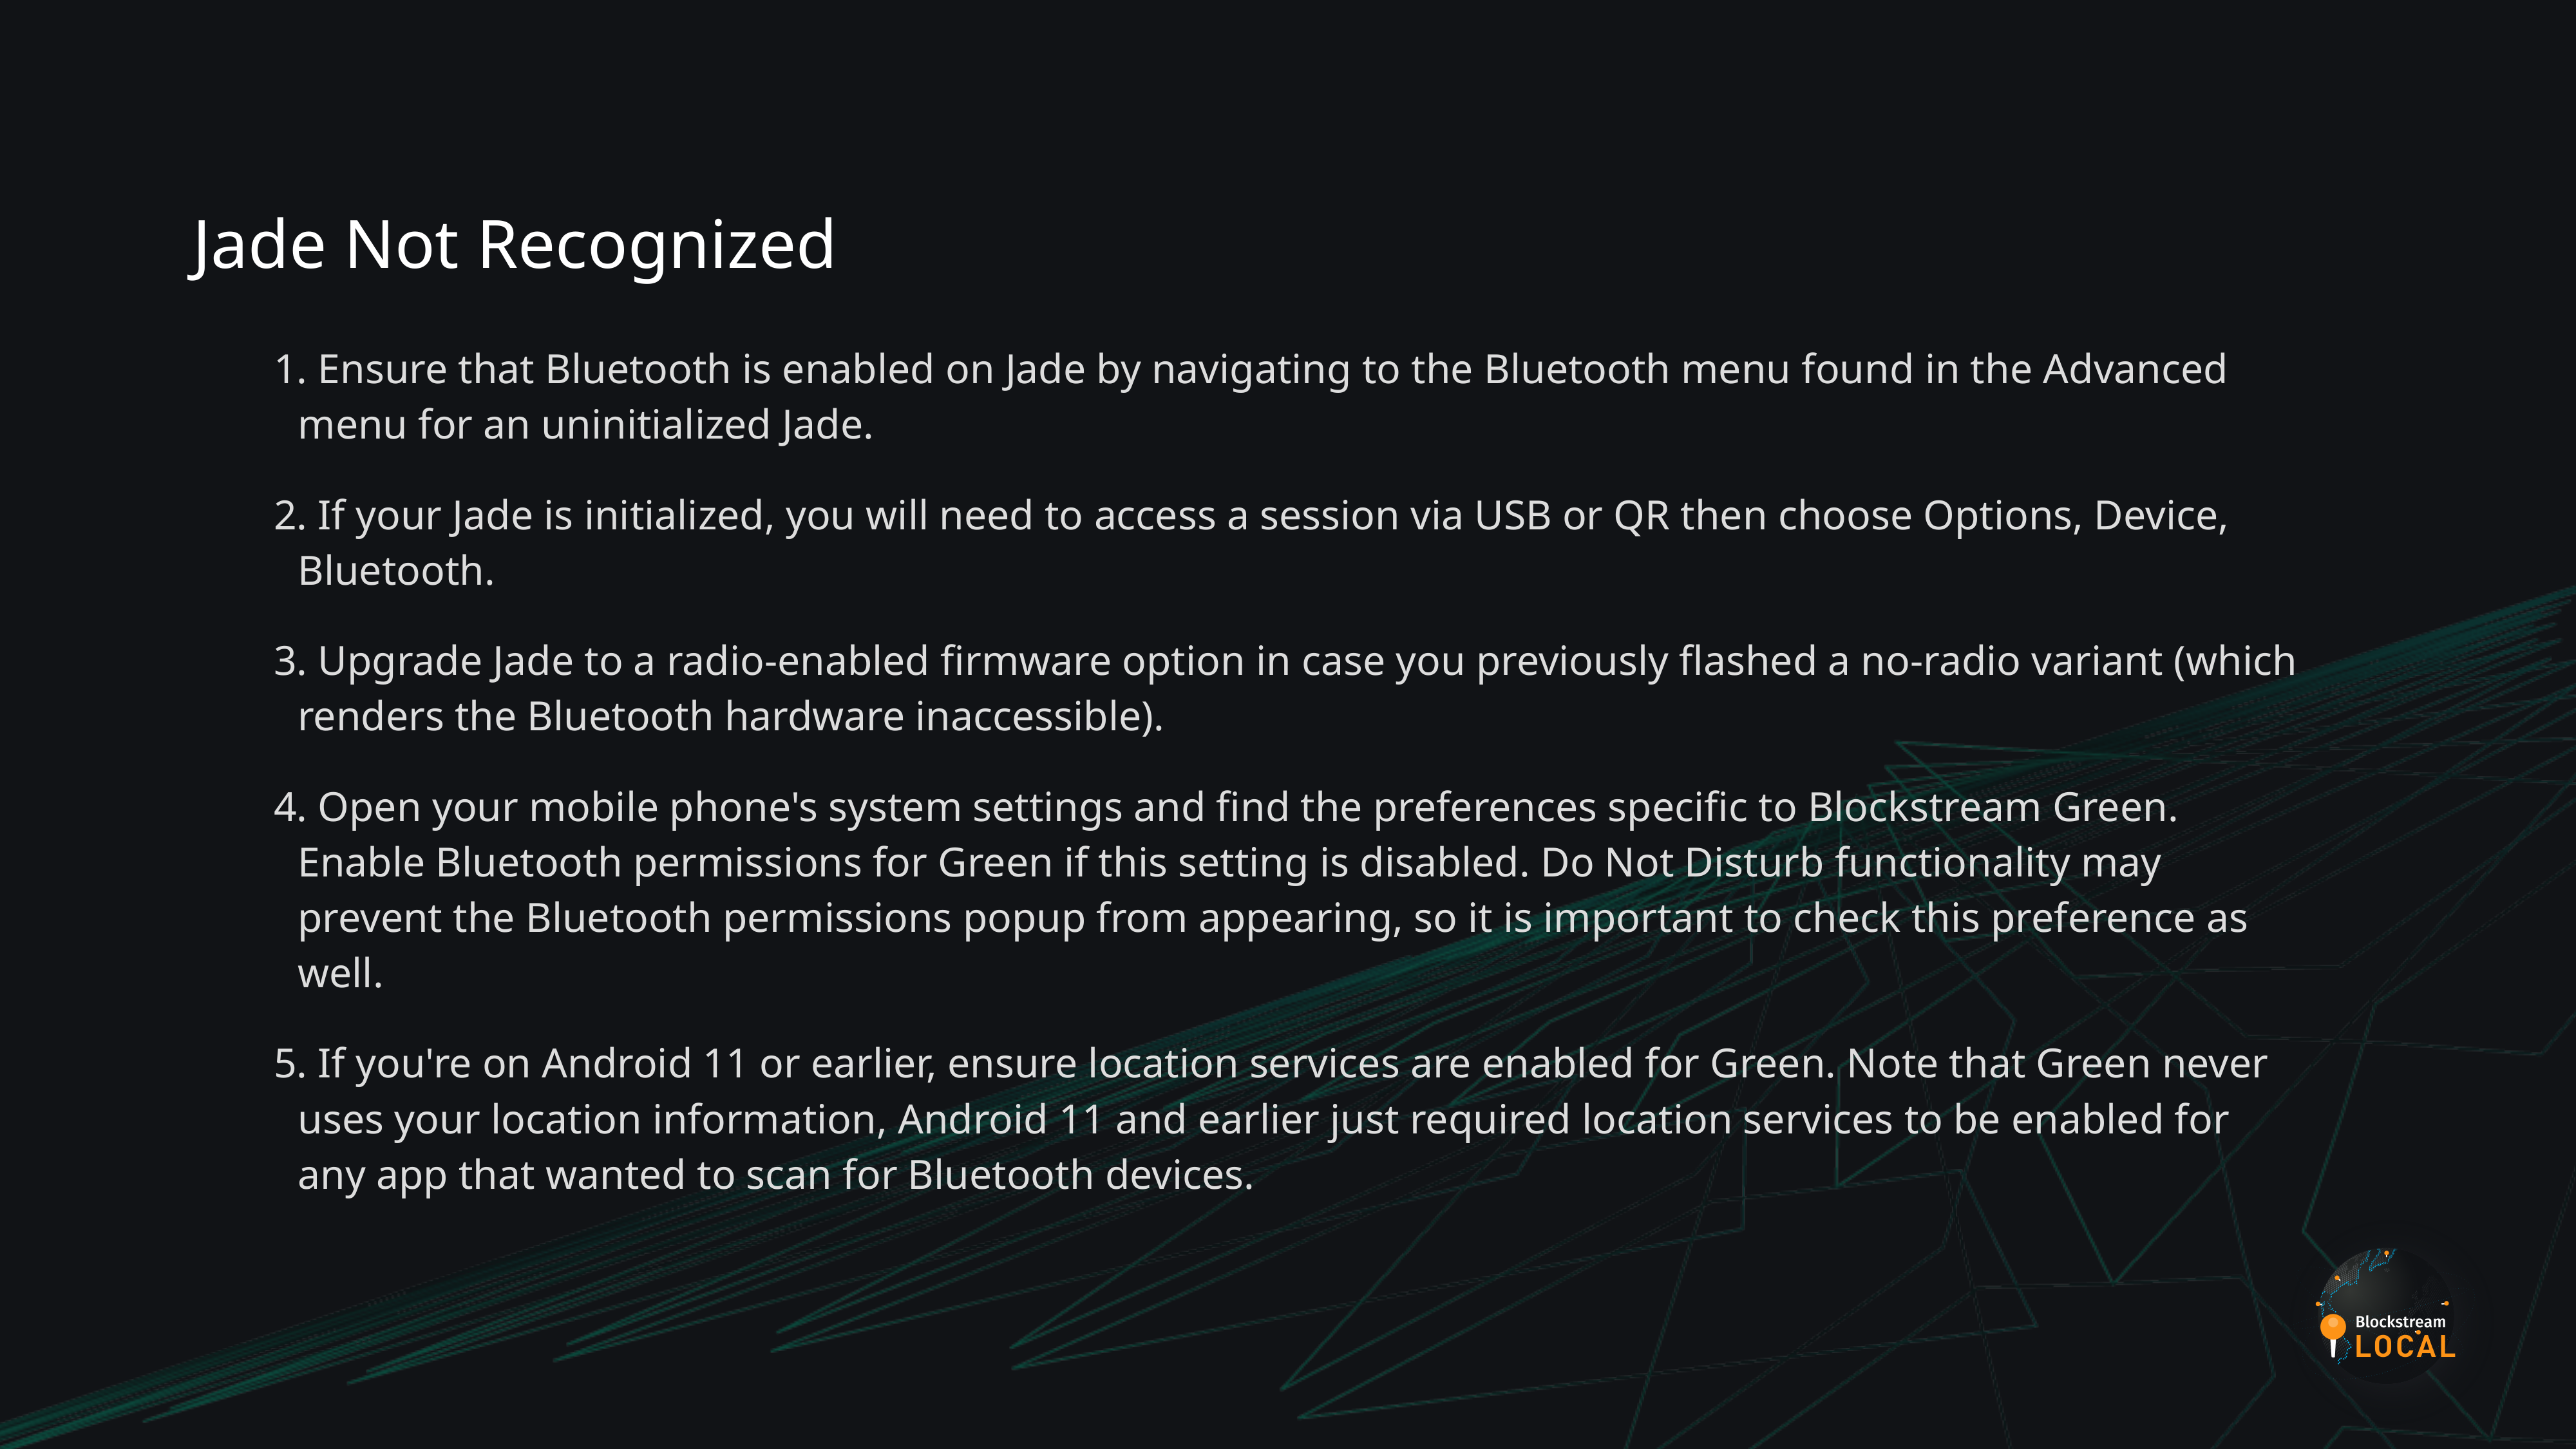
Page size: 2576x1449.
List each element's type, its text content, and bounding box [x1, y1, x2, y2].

text_box Ensure that Bluetooth is enabled on Jade by navigating to the Bluetooth menu found in the Advanced menu for an uninitialized Jade. If your Jade is initialized, you will need to access a session via USB or QR then choose Options, Device, Bluetooth. Upgrade Jade to a radio-enabled firmware option in case you previously flashed a no-radio variant (which renders the Bluetooth hardware inaccessible). Open your mobile phone's system settings and find the preferences specific to Blockstream Green. Enable Bluetooth permissions for Green if this setting is disabled. Do Not Disturb functionality may prevent the Bluetooth permissions popup from appearing, so it is important to check this preference as well. If you're on Android 11 or earlier, ensure location services are enabled for Green. Note that Green never uses your location information, Android 11 and earlier just required location services to be enabled for any app that wanted to scan for Bluetooth devices. [248, 310, 2328, 1223]
picture [0, 571, 2576, 1449]
list Jade Not Recognized [180, 188, 1855, 458]
